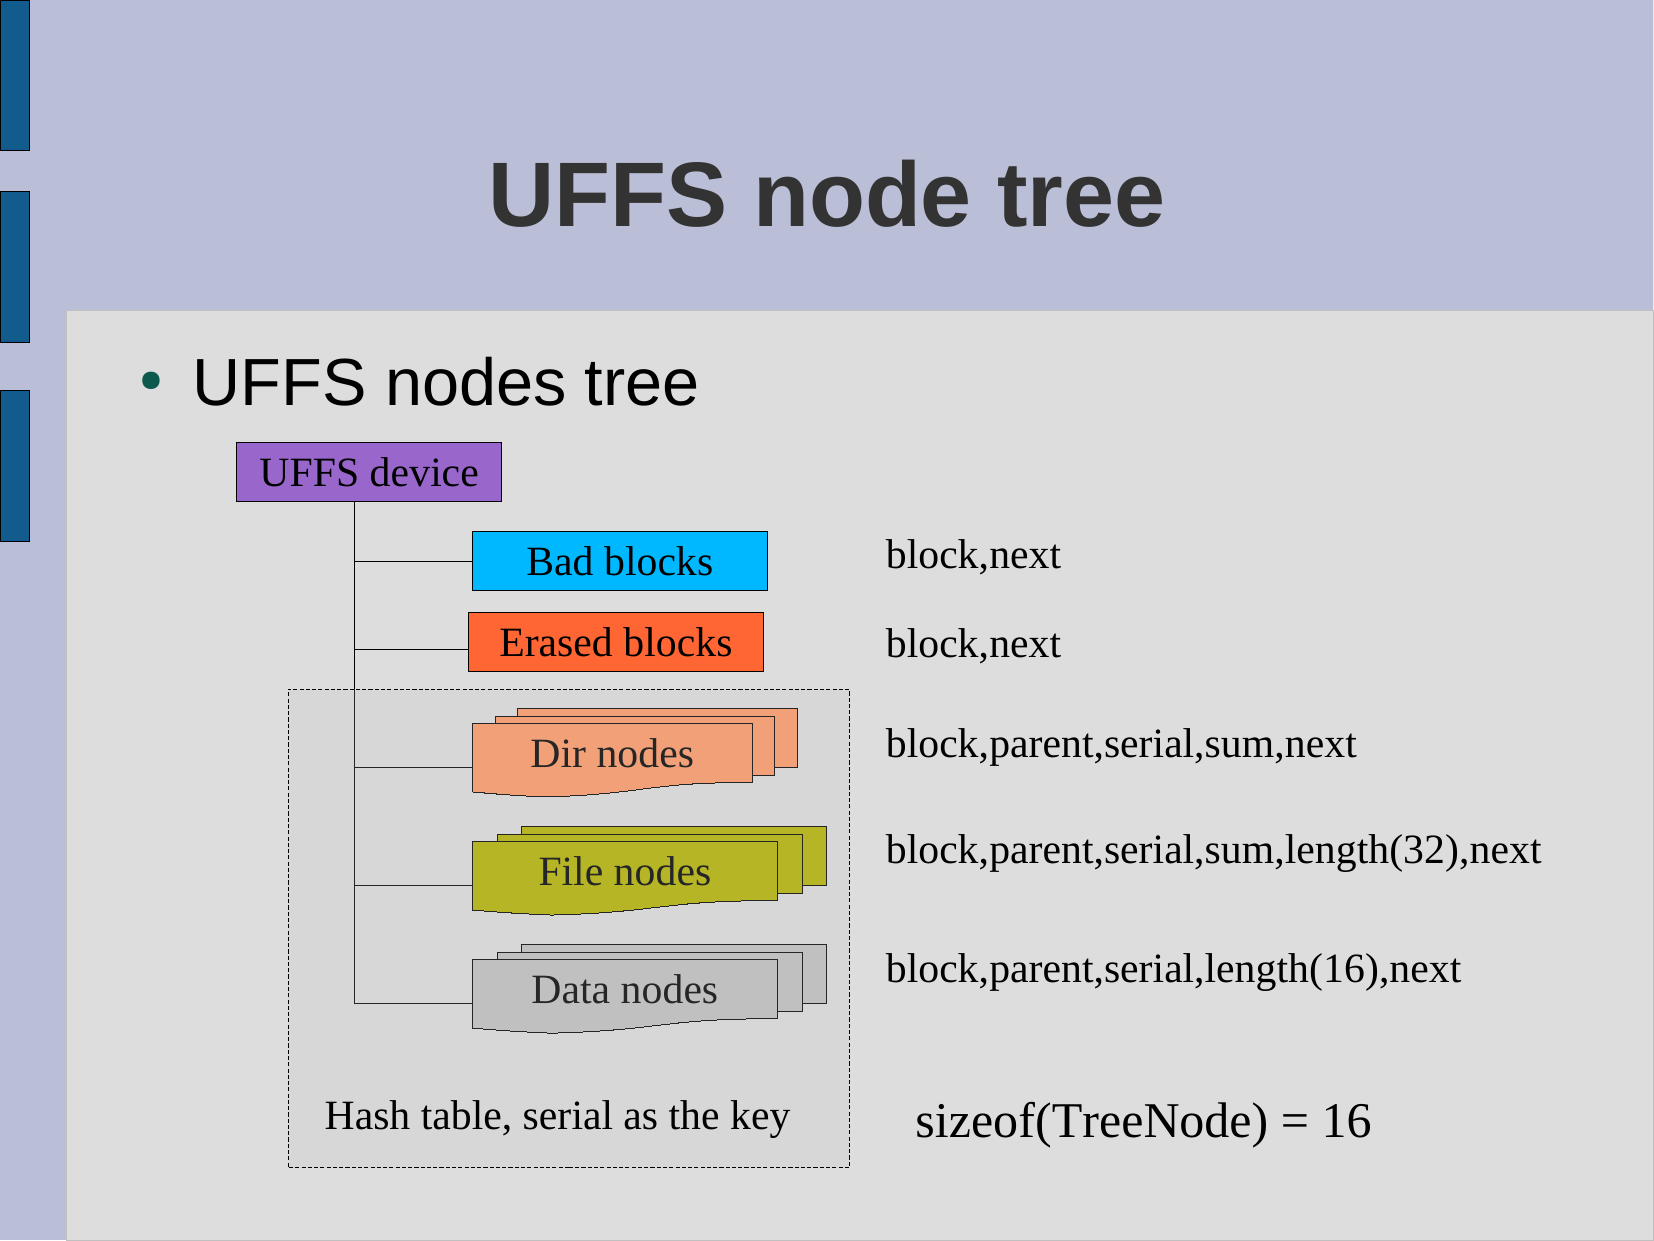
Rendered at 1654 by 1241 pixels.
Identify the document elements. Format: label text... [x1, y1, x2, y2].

text_box sizeof(TreeNode) = 16 [915, 1092, 1418, 1148]
text_box UFFS device [236, 442, 502, 502]
text_box Erased blocks [468, 612, 764, 672]
text_box block,parent,serial,length(16),next [885, 944, 1477, 992]
list UFFS nodes tree [121, 344, 1534, 1127]
title UFFS node tree [121, 91, 1534, 299]
text_box block,next [885, 531, 1211, 578]
text_box block,parent,serial,sum,length(32),next [885, 826, 1565, 874]
text_box block,parent,serial,sum,next [885, 720, 1418, 767]
text_box [288, 689, 850, 1168]
text_box Bad blocks [472, 531, 768, 591]
text_box block,next [885, 620, 1241, 667]
text_box Hash table, serial as the key [324, 1092, 915, 1139]
